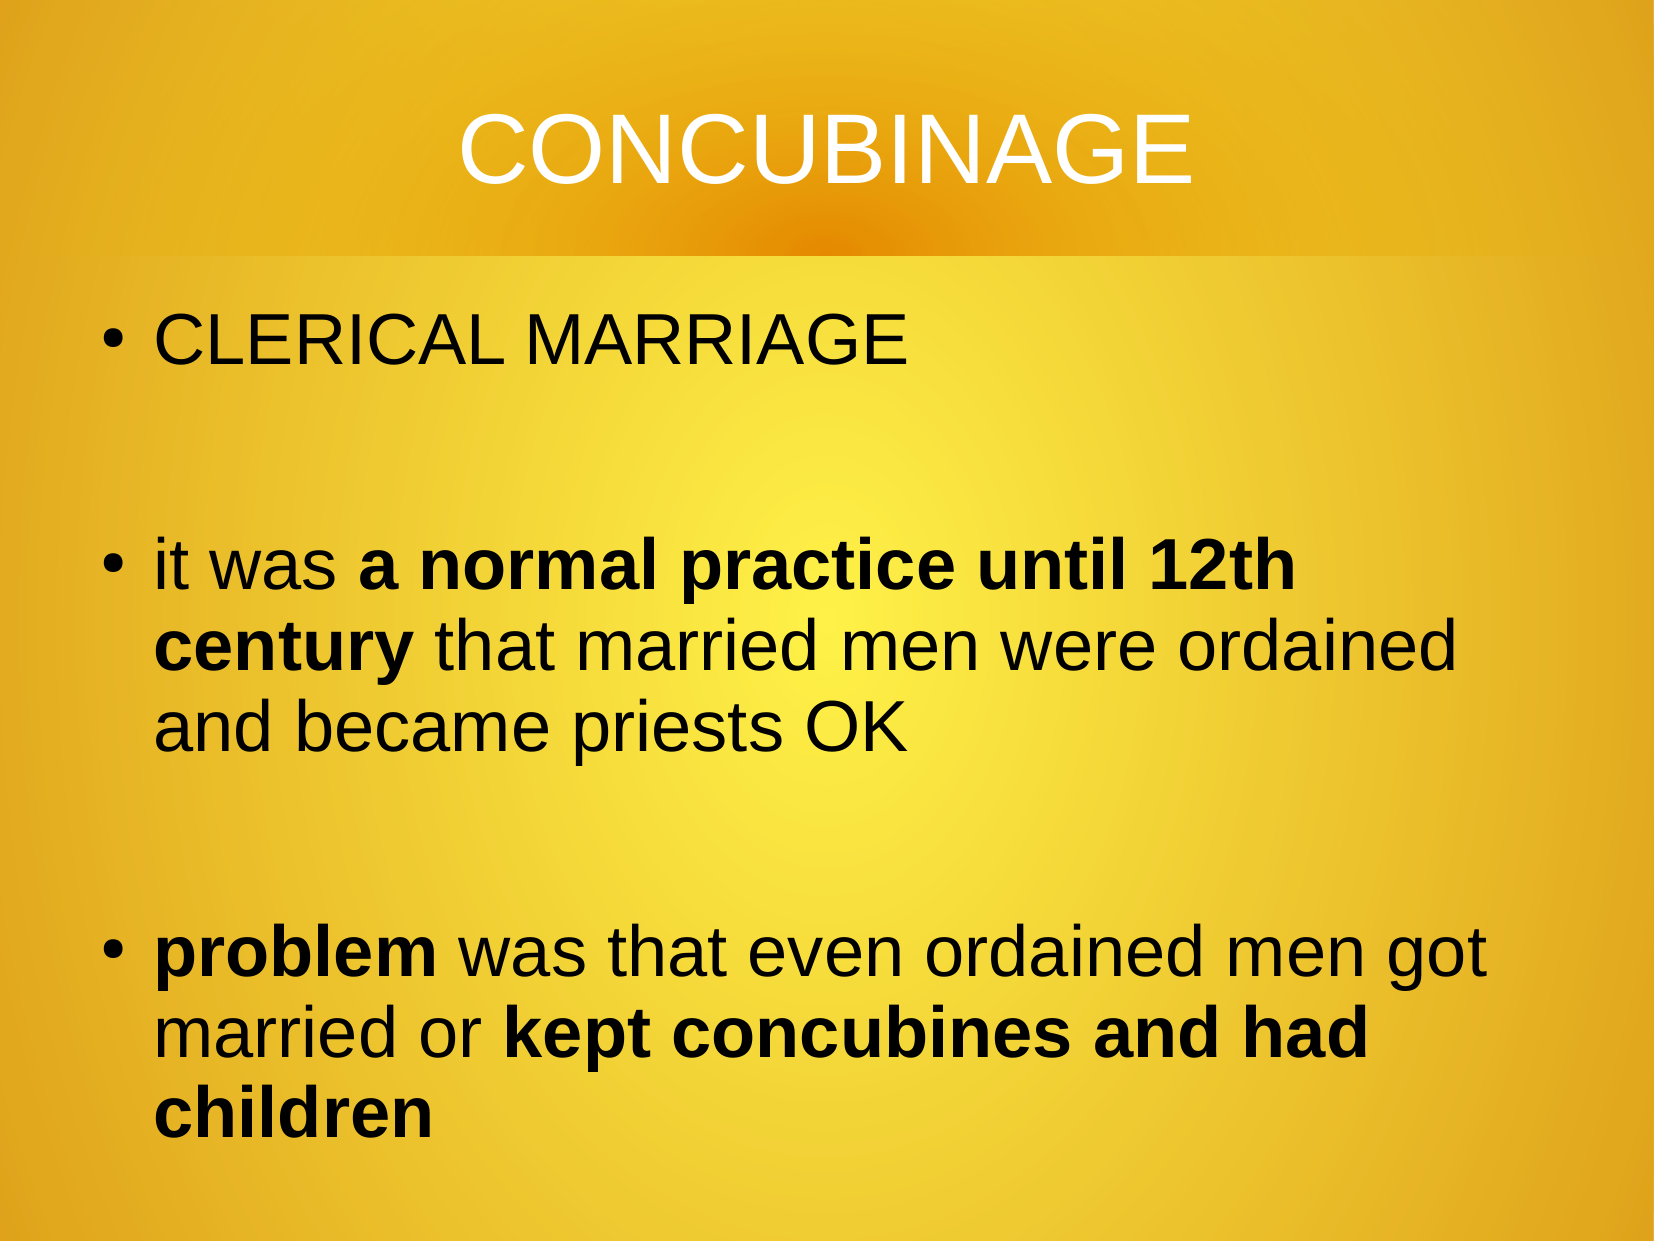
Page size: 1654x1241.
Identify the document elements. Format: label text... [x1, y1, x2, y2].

list CLERICAL MARRIAGE it was a normal practice until 12th century that married men were ordained and became priests OK problem was that even ordained men got married or kept concubines and had children [82, 299, 1571, 1019]
title CONCUBINAGE [82, 47, 1571, 252]
